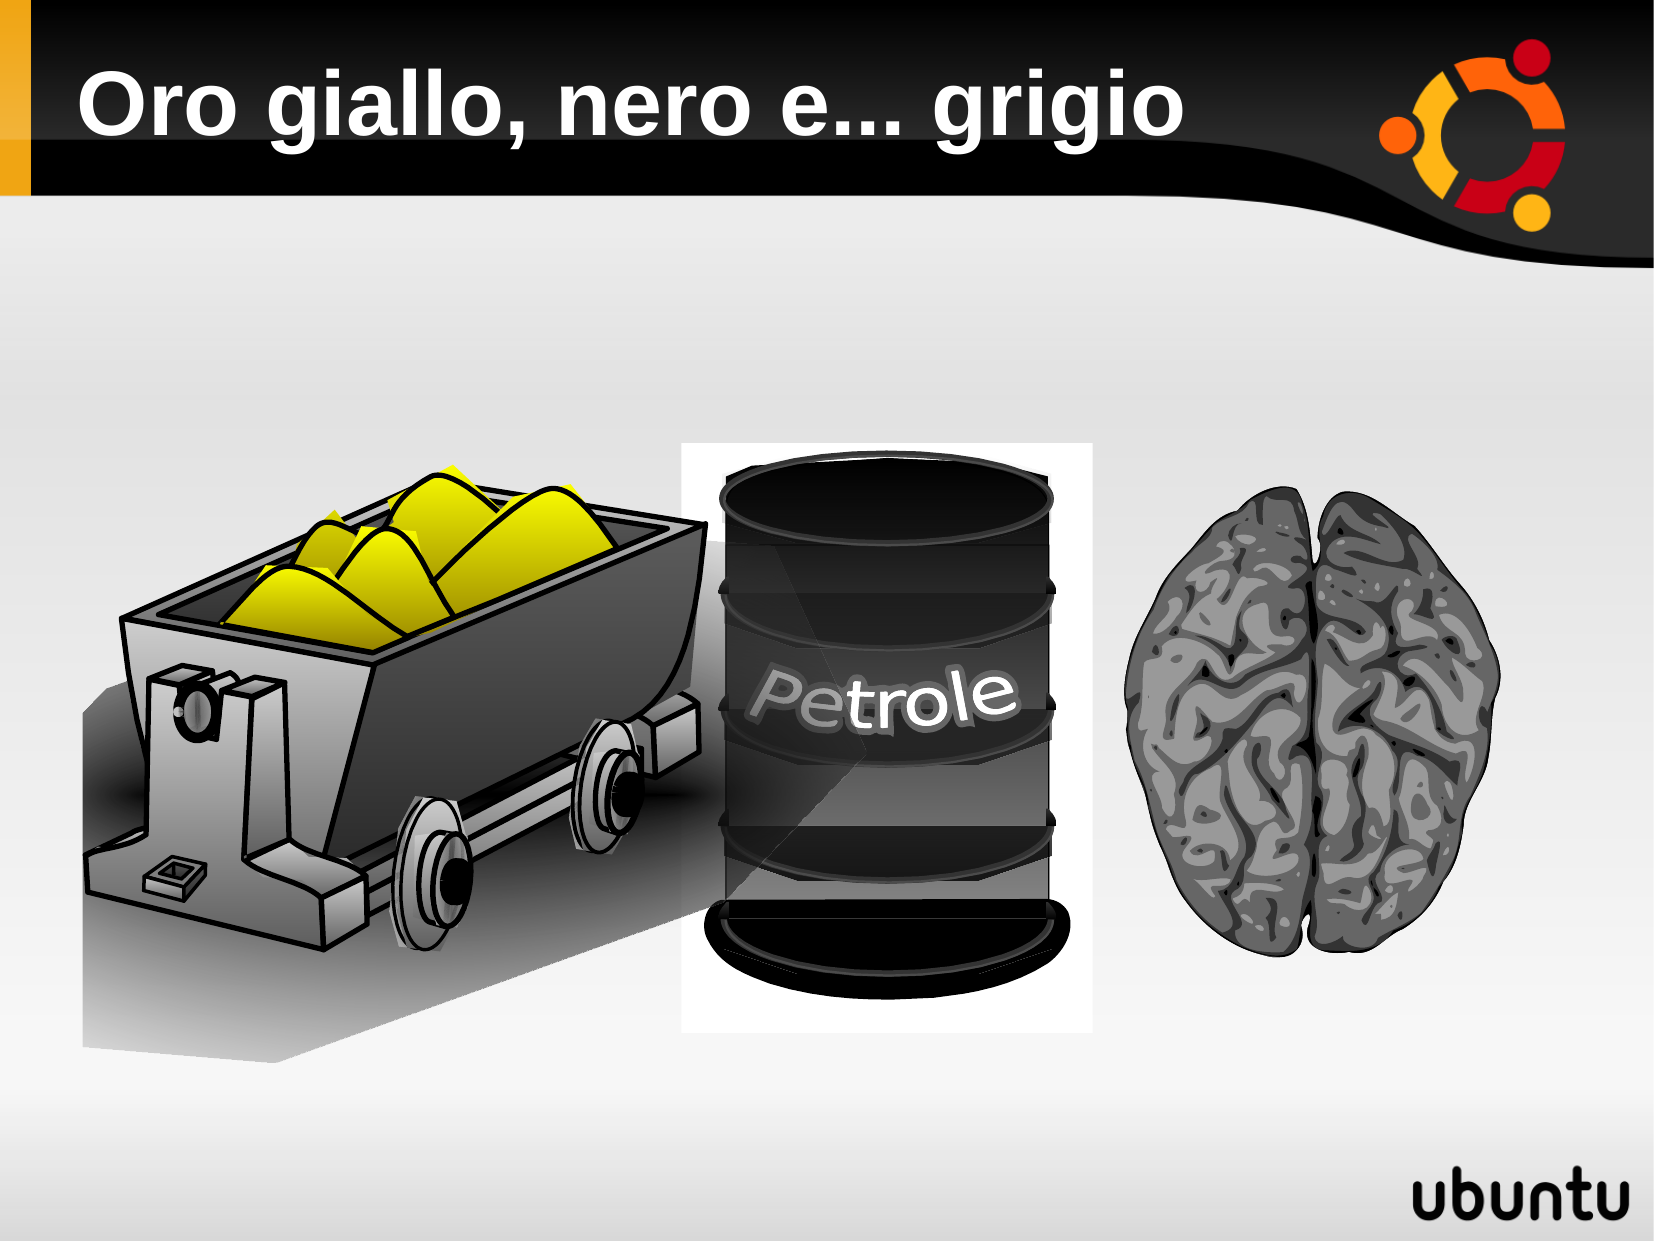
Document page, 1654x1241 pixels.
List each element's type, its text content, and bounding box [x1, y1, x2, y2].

title Oro giallo, nero e... grigio [76, 7, 1565, 200]
picture [0, 0, 1654, 1241]
